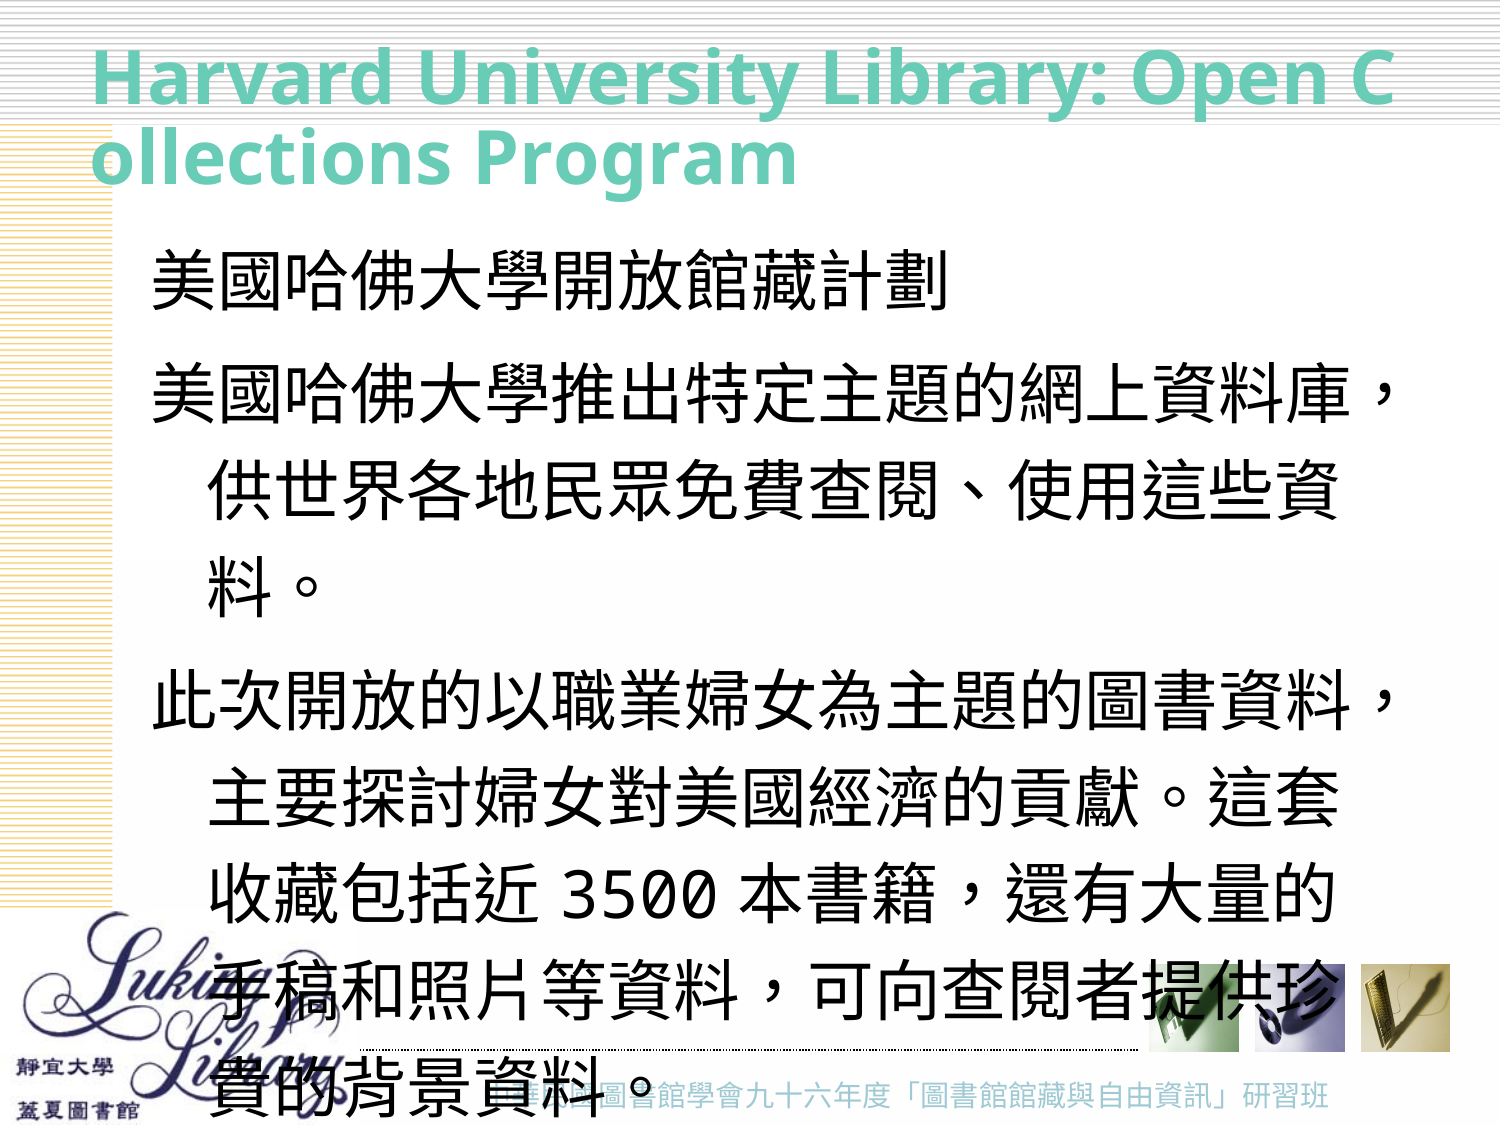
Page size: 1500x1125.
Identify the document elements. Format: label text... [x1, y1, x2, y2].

picture [104, 151, 113, 176]
picture [0, 0, 1500, 1125]
picture [283, 1090, 297, 1106]
picture [1411, 964, 1450, 1052]
picture [223, 1100, 256, 1104]
list 美國哈佛大學開放館藏計劃 美國哈佛大學推出特定主題的網上資料庫，供世界各地民眾免費查閱、使用這些資料。 此次開放的以職業婦女為主題的圖書資料，主要探討婦女對美國經濟的貢獻。這套收藏包括近3500本書籍，還有大量的手稿和照片等資料，可向查閱者提供珍貴的背景資料。 [135, 219, 1411, 1083]
title Harvard University Library: Open Collections Program [74, 22, 1433, 128]
picture [223, 1085, 256, 1090]
picture [223, 1093, 256, 1097]
